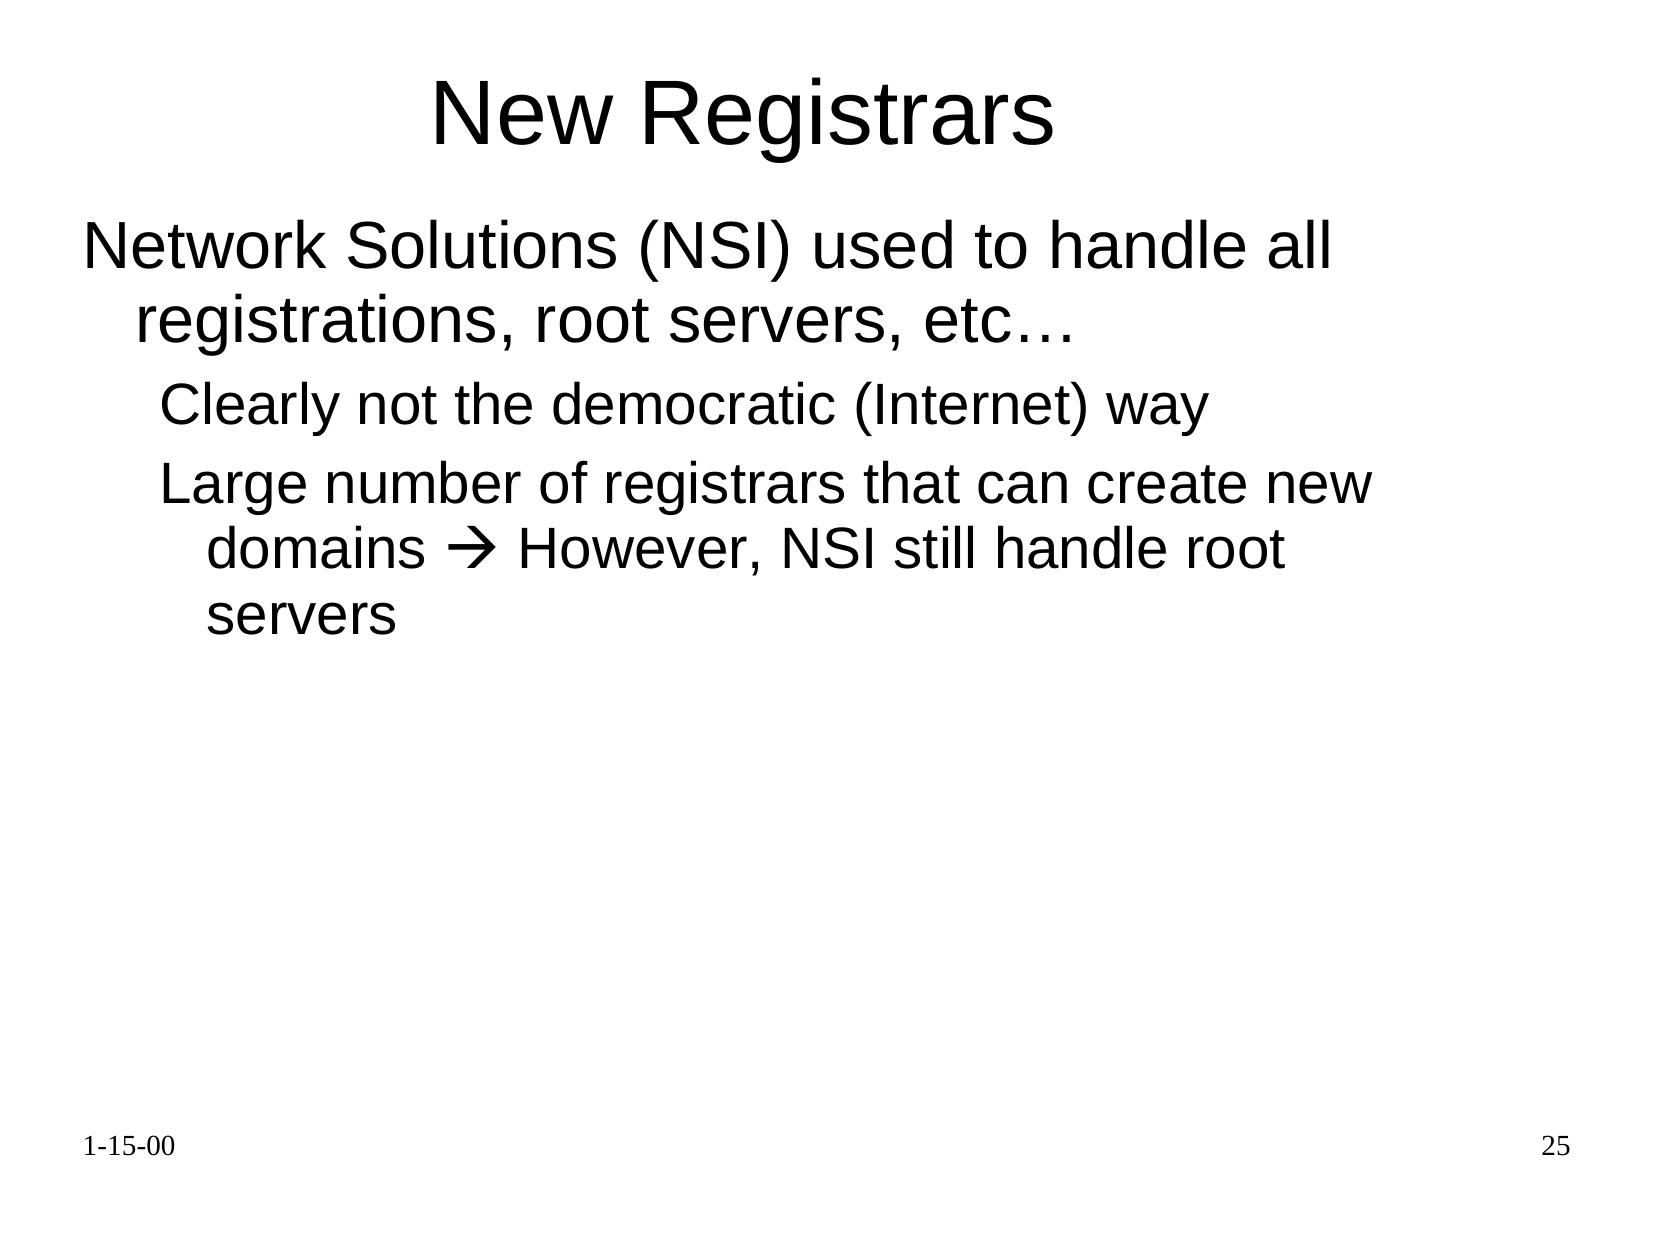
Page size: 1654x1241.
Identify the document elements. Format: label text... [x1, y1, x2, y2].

list Network Solutions (NSI) used to handle all registrations, root servers, etc… Clearly not the democratic (Internet) way Large number of registrars that can create new domains  However, NSI still handle root servers [49, 200, 1438, 1001]
title New Registrars [49, 49, 1438, 176]
